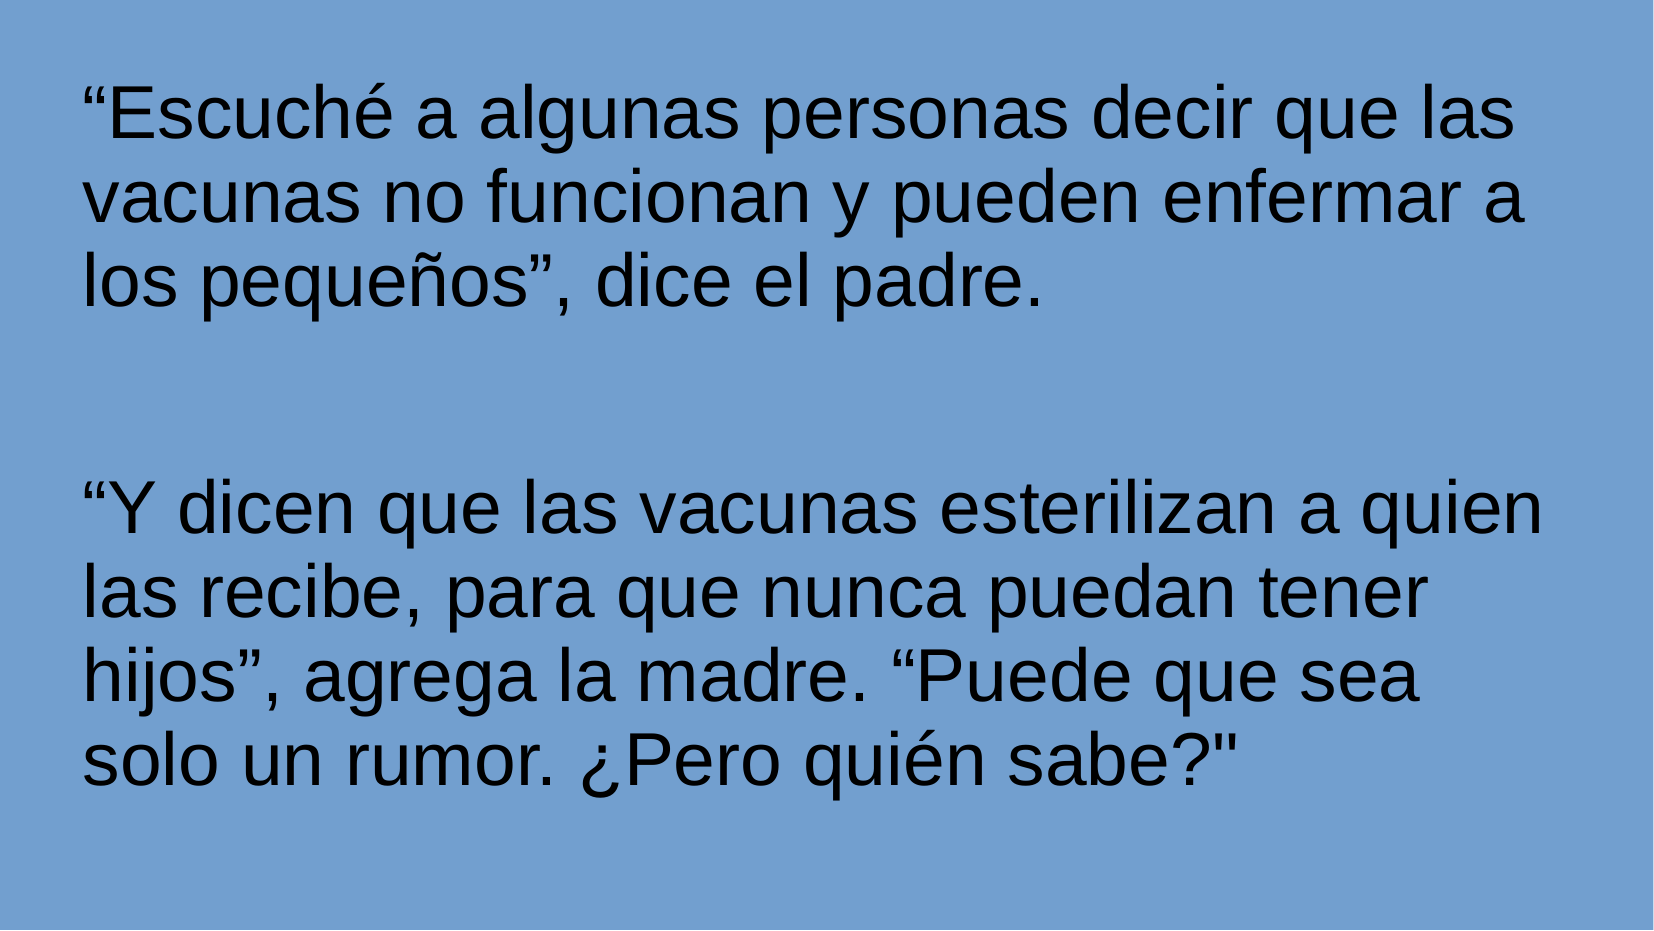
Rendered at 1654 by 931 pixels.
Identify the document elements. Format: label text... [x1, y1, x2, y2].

list “Escuché a algunas personas decir que las vacunas no funcionan y pueden enfermar a los pequeños”, dice el padre. “Y dicen que las vacunas esterilizan a quien las recibe, para que nunca puedan tener hijos”, agrega la madre. “Puede que sea solo un rumor. ¿Pero quién sabe?" [82, 70, 1571, 886]
